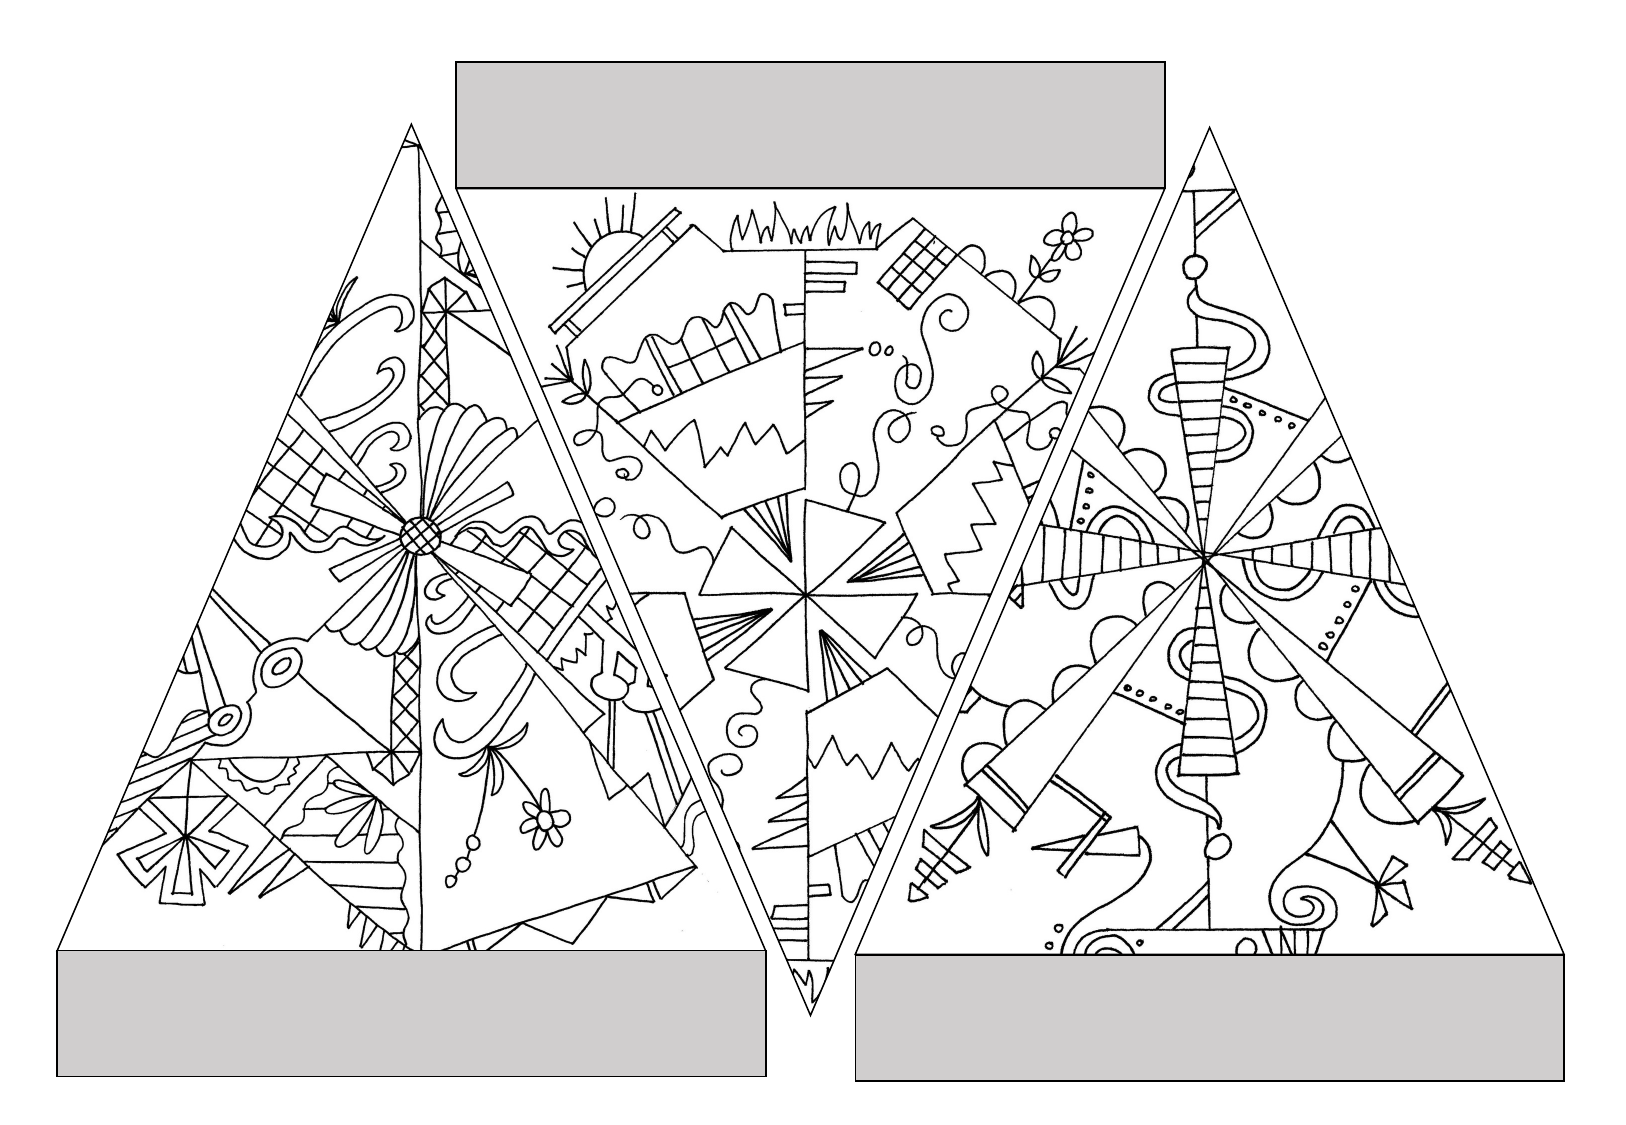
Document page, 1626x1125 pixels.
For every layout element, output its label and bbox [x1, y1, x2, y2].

text_box [855, 127, 1565, 1081]
text_box [57, 124, 766, 1077]
text_box [456, 62, 1165, 1016]
